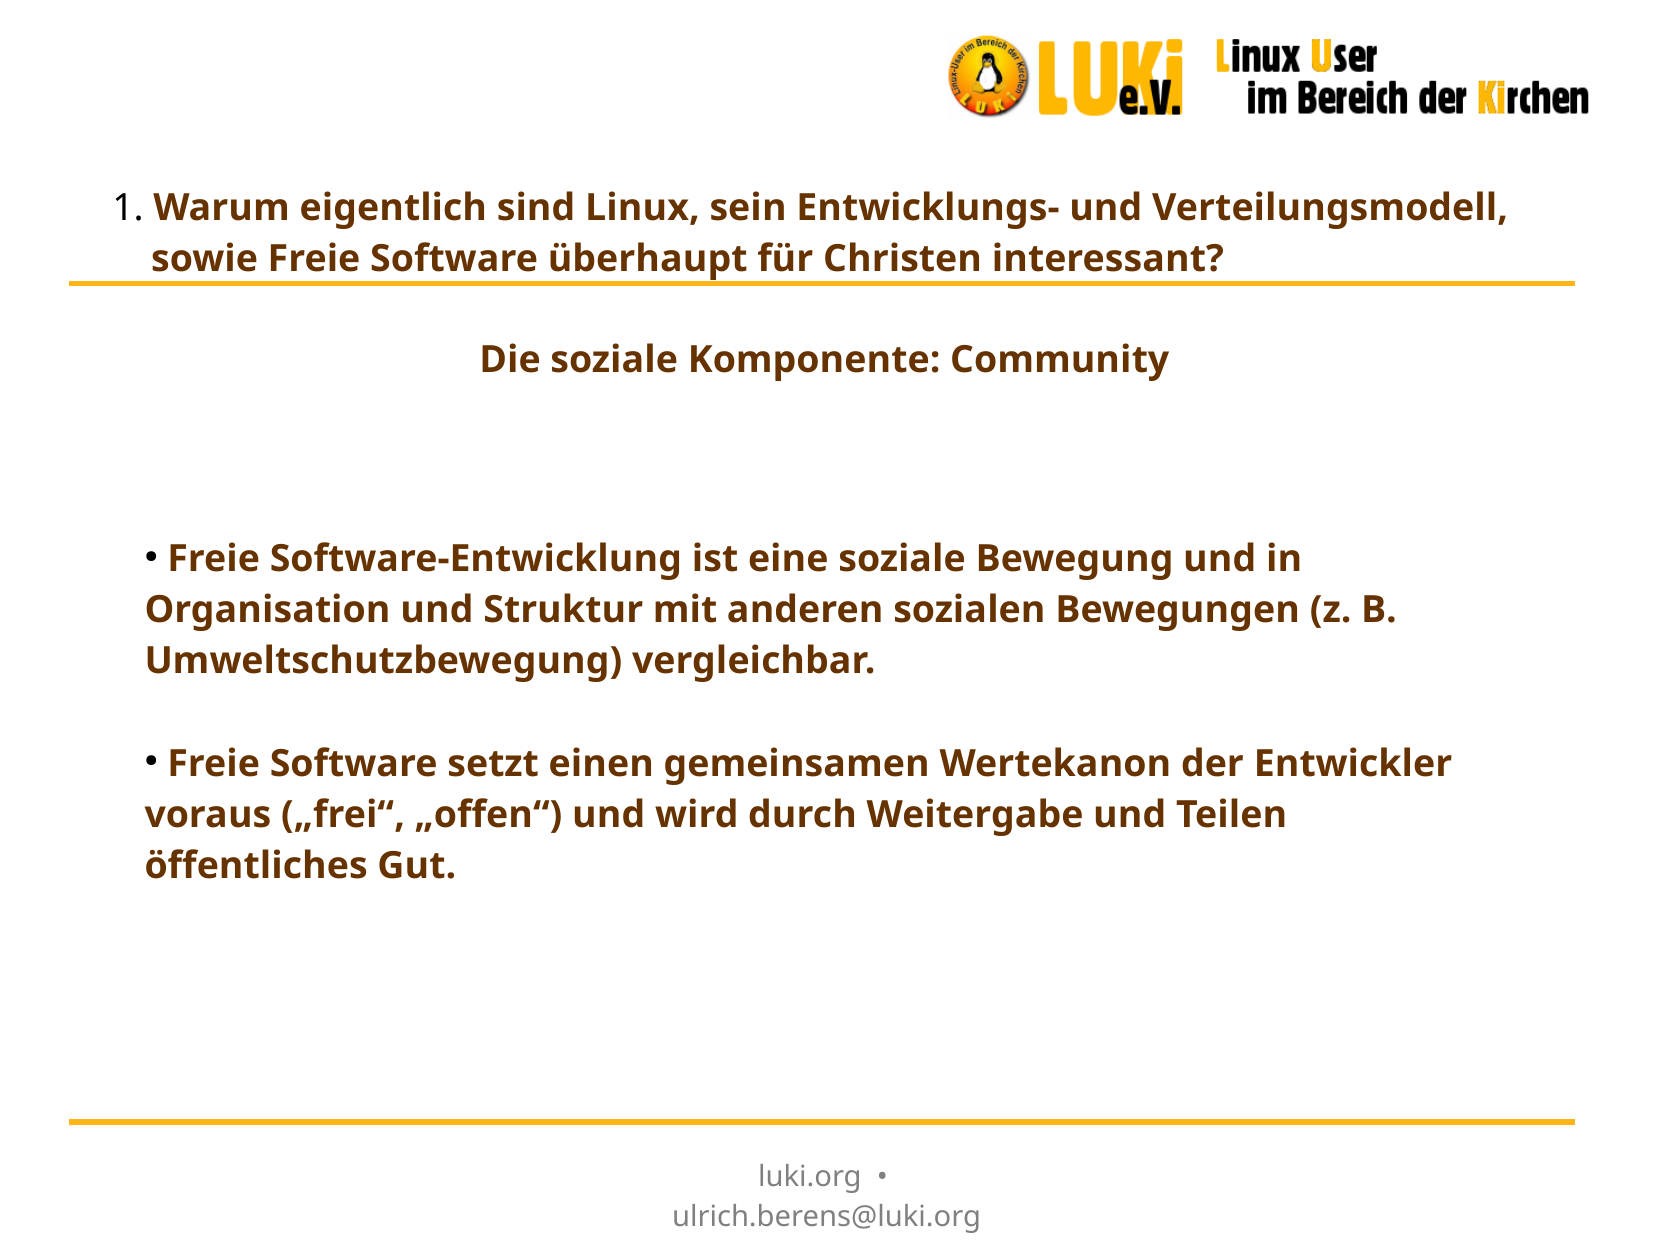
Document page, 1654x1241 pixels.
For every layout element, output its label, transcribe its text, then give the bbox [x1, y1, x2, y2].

text_box luki.org • ulrich.berens@luki.org [590, 1144, 1063, 1201]
picture [944, 29, 1595, 126]
text_box Die soziale Komponente: Community [464, 324, 1241, 384]
text_box Warum eigentlich sind Linux, sein Entwicklungs- und Verteilungsmodell, sowie Freie Software überhaupt für Christen interessant? [88, 172, 1625, 276]
text_box Freie Software-Entwicklung ist eine soziale Bewegung und in Organisation und Struktur mit anderen sozialen Bewegungen (z. B. Umweltschutzbewegung) vergleichbar. Freie Software setzt einen gemeinsamen Wertekanon der Entwickler voraus („frei“, „offen“) und wird durch Weitergabe und Teilen öffentliches Gut. [129, 524, 1489, 848]
